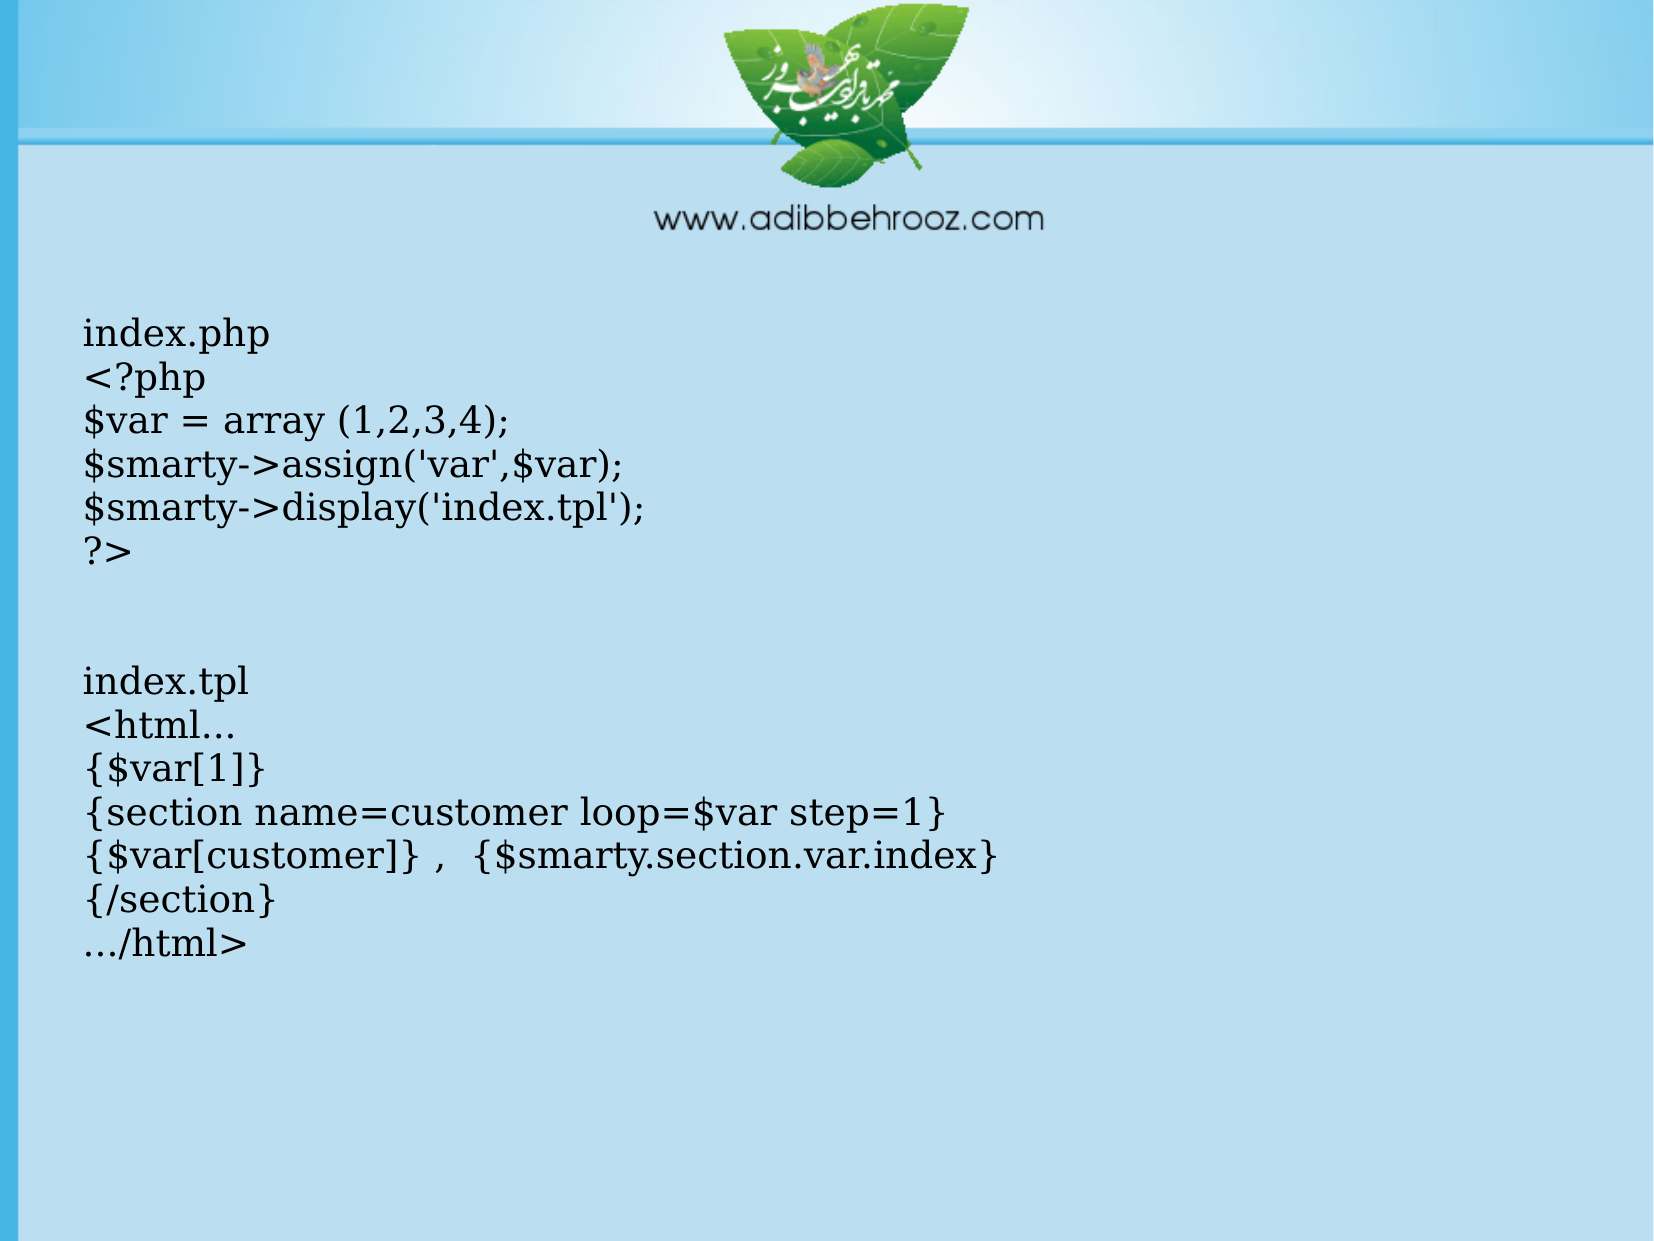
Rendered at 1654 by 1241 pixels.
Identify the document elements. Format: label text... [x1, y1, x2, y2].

picture [0, 0, 1654, 1241]
text_box index.php <?php $var = array (1,2,3,4); $smarty->assign('var',$var); $smarty->display('index.tpl'); ?> index.tpl <html... {$var[1]} {section name=customer loop=$var step=1} {$var[customer]} , {$smarty.section.var.index} {/section} .../html> [82, 262, 1571, 1102]
